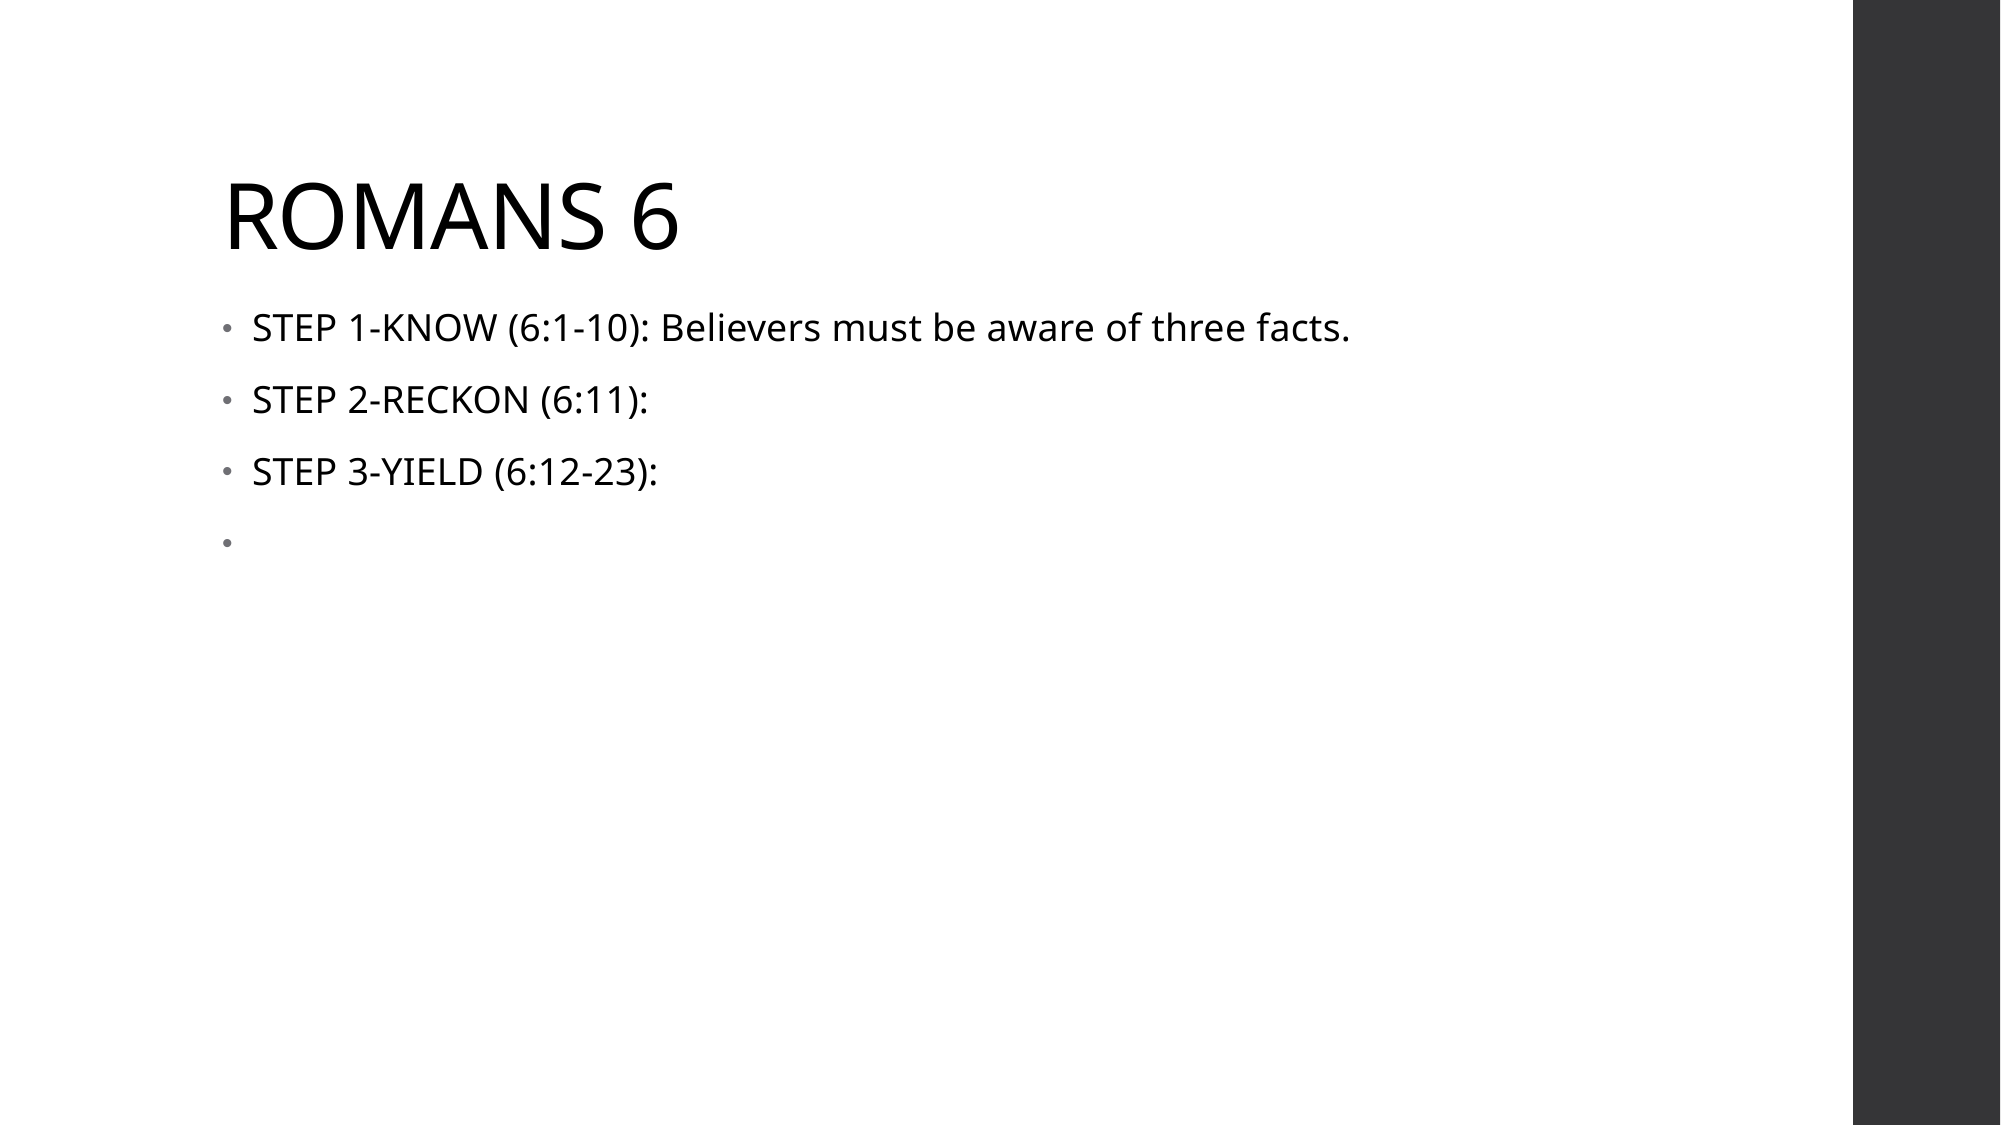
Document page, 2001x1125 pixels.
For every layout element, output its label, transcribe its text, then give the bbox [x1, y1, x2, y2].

title ROMANS 6 [206, 60, 1797, 278]
list STEP 1-KNOW (6:1-10): Believers must be aware of three facts. STEP 2-RECKON (6:11): STEP 3-YIELD (6:12-23): [206, 299, 1617, 1014]
